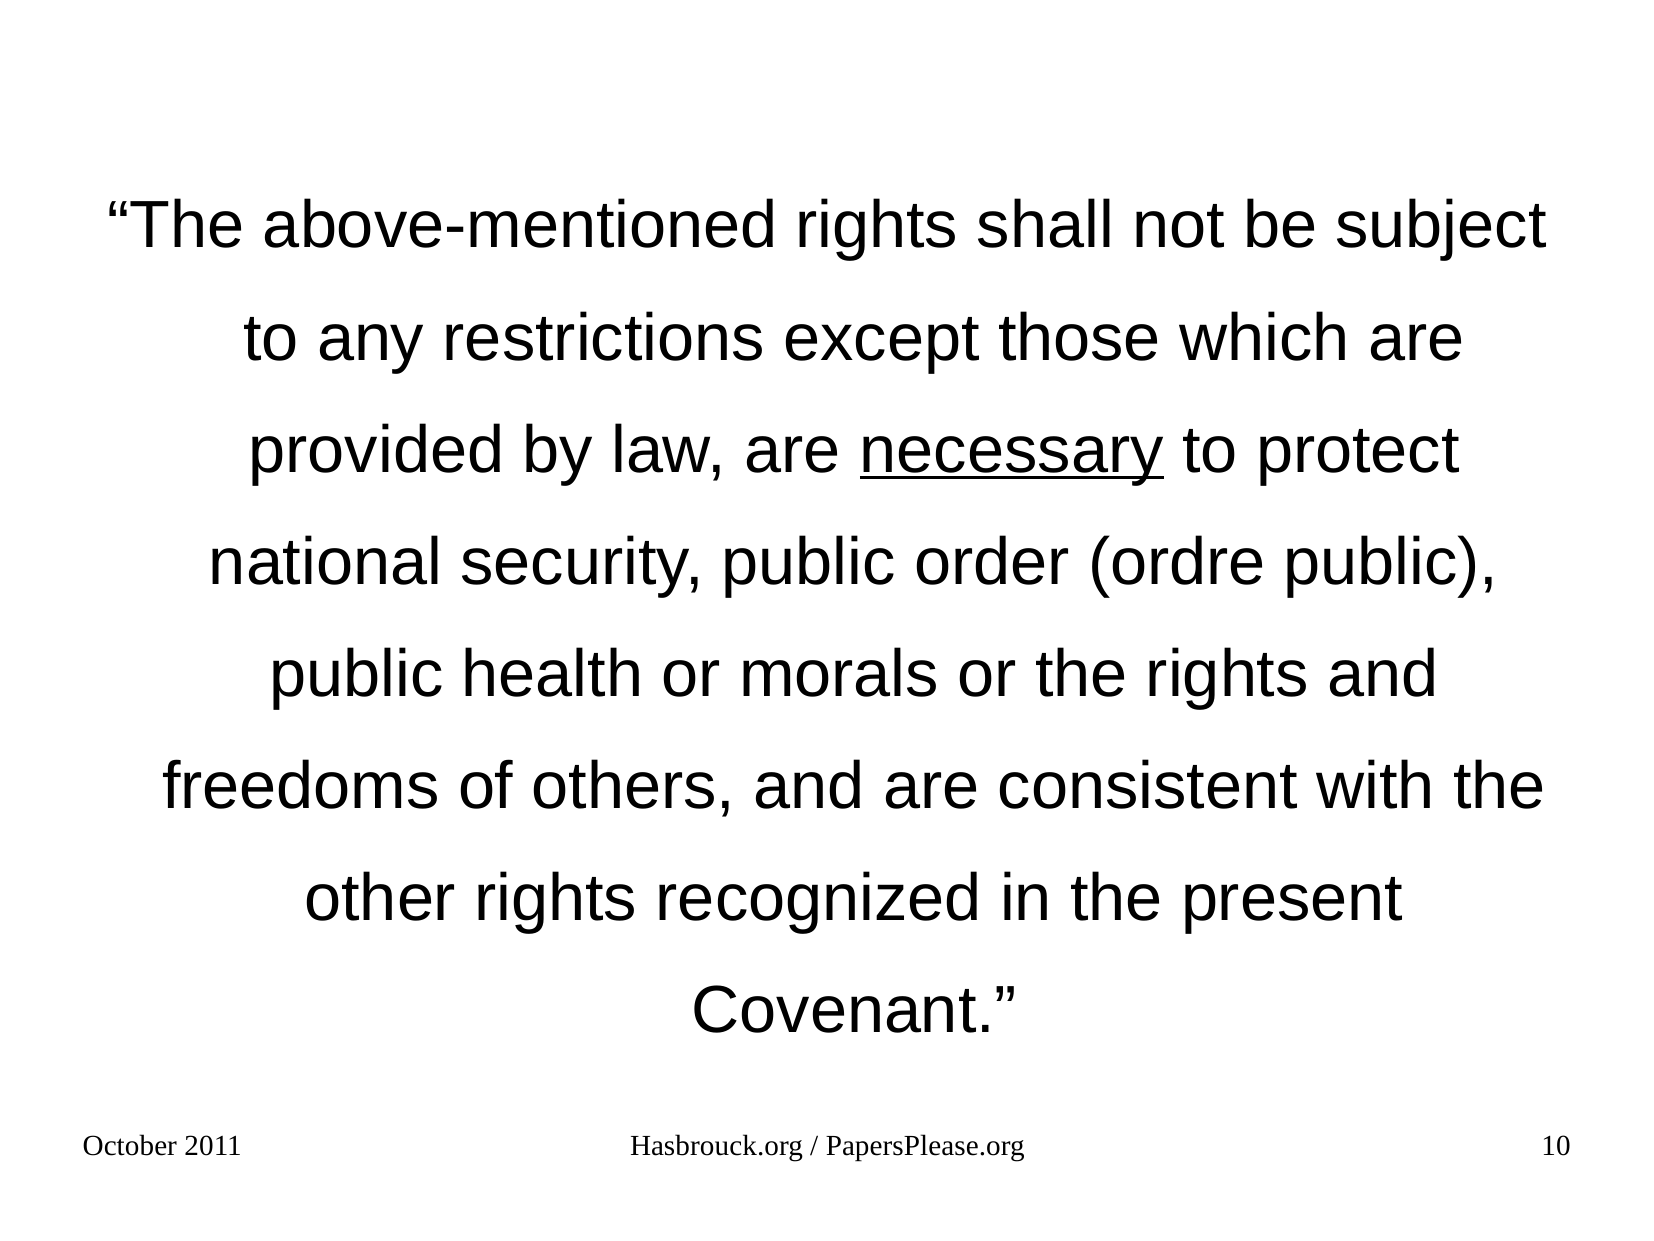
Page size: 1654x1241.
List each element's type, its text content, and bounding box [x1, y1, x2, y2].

list “The above-mentioned rights shall not be subject to any restrictions except those which are provided by law, are necessary to protect national security, public order (ordre public), public health or morals or the rights and freedoms of others, and are consistent with the other rights recognized in the present Covenant.” [75, 150, 1564, 1013]
